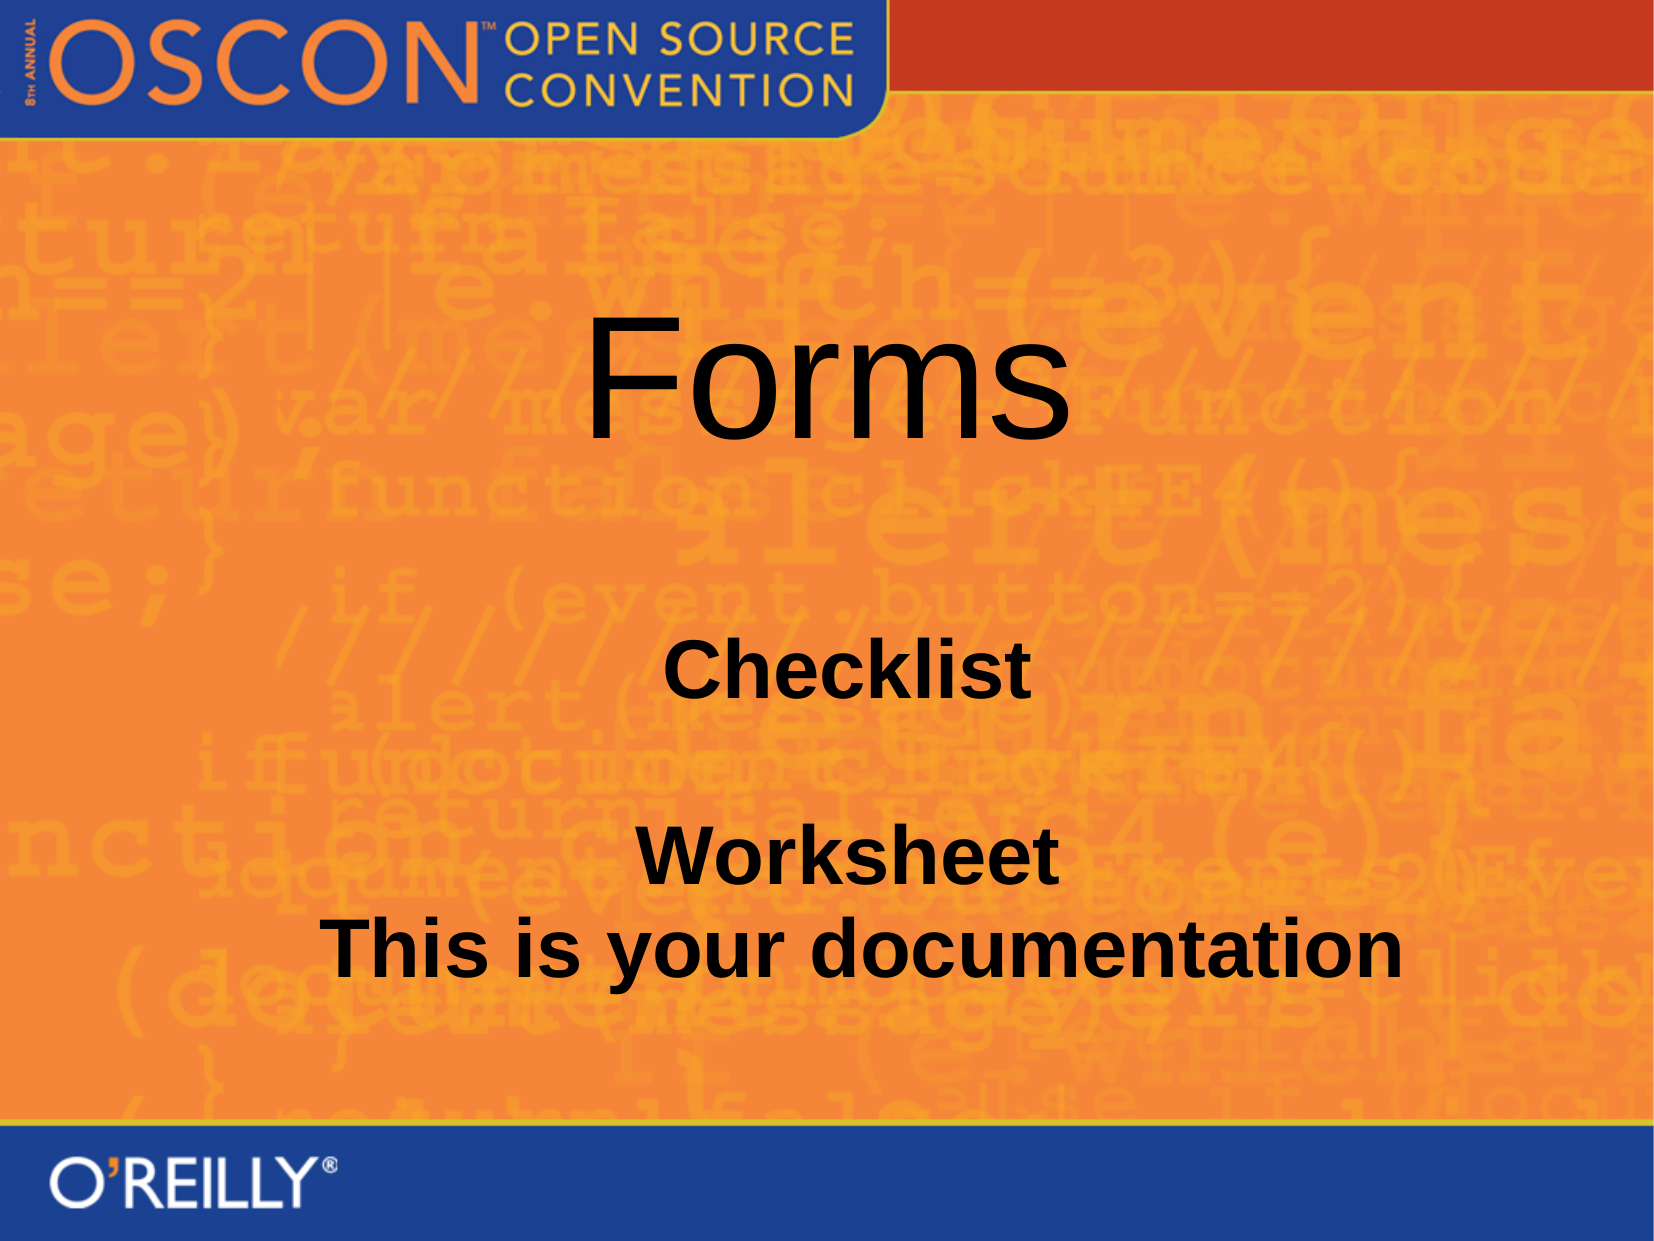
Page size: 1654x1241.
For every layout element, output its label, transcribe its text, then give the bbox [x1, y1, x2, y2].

list Checklist Worksheet This is your documentation [112, 623, 1576, 1241]
title Forms [121, 265, 1534, 477]
picture [0, 0, 1654, 1241]
